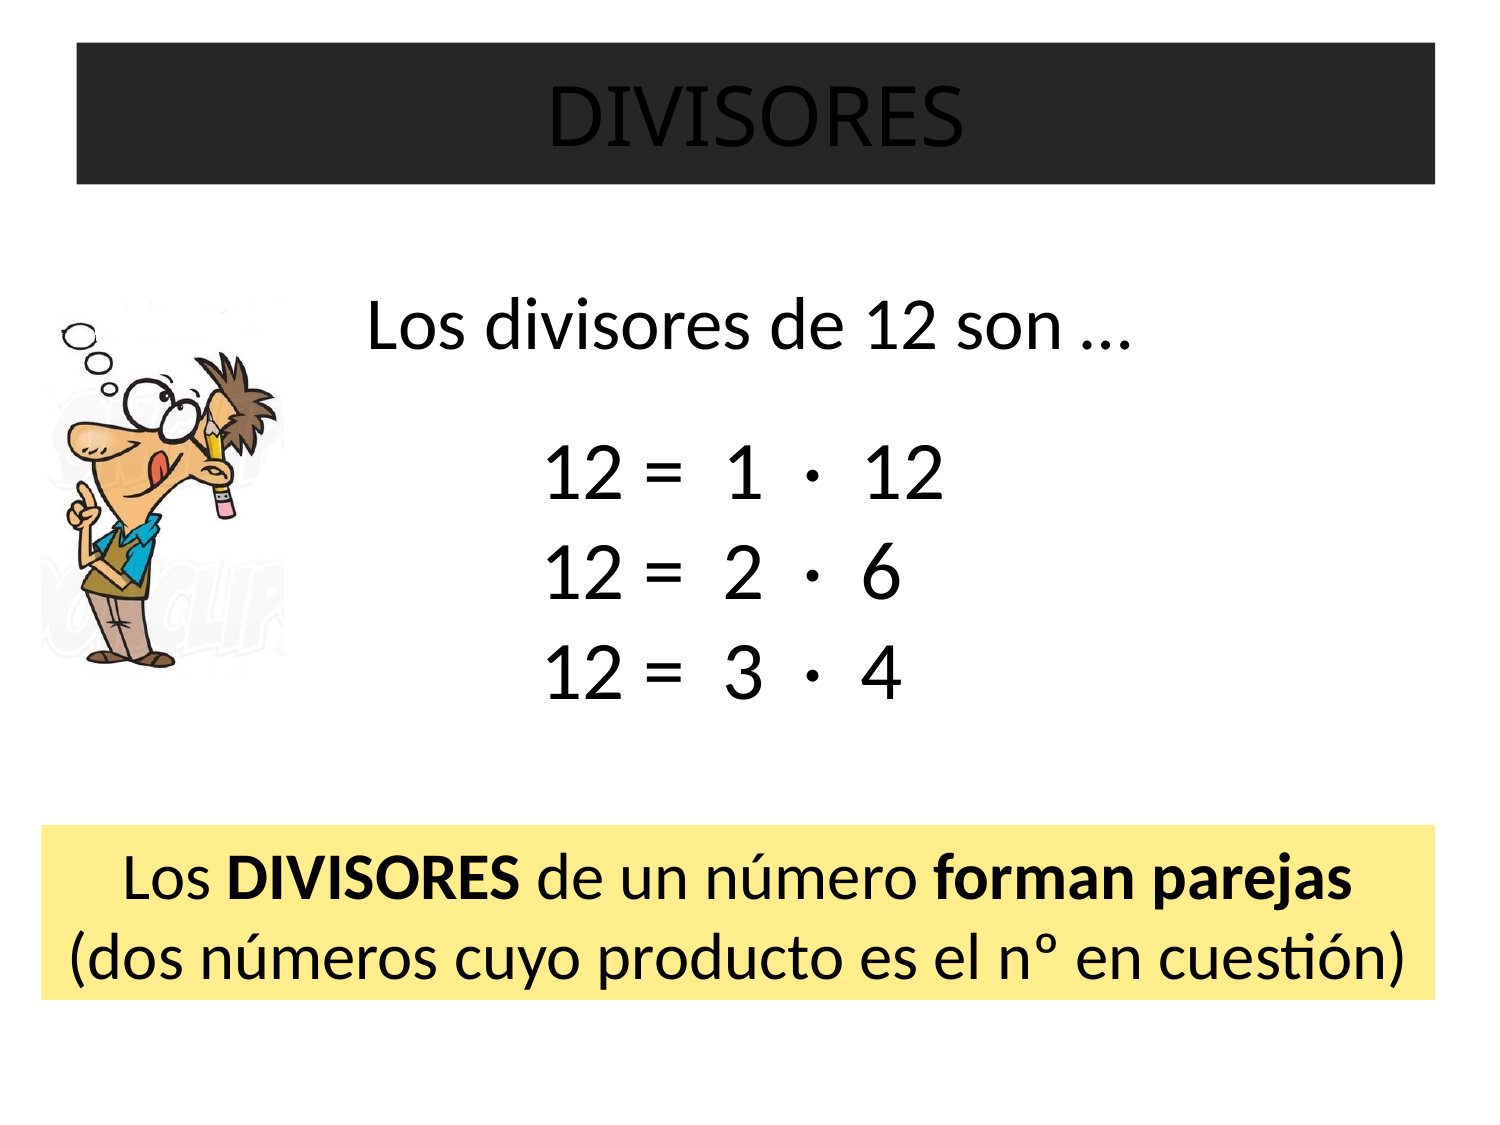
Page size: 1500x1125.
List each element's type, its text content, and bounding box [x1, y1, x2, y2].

text_box Los divisores de 12 son … [100, 267, 1400, 409]
text_box DIVISORES [76, 42, 1436, 185]
picture [41, 302, 284, 676]
text_box Los DIVISORES de un número forman parejas (dos números cuyo producto es el nº en cuestión) [41, 824, 1436, 1000]
text_box 12 = 1 · 12 12 = 2 · 6 12 = 3 · 4 [525, 409, 1058, 823]
